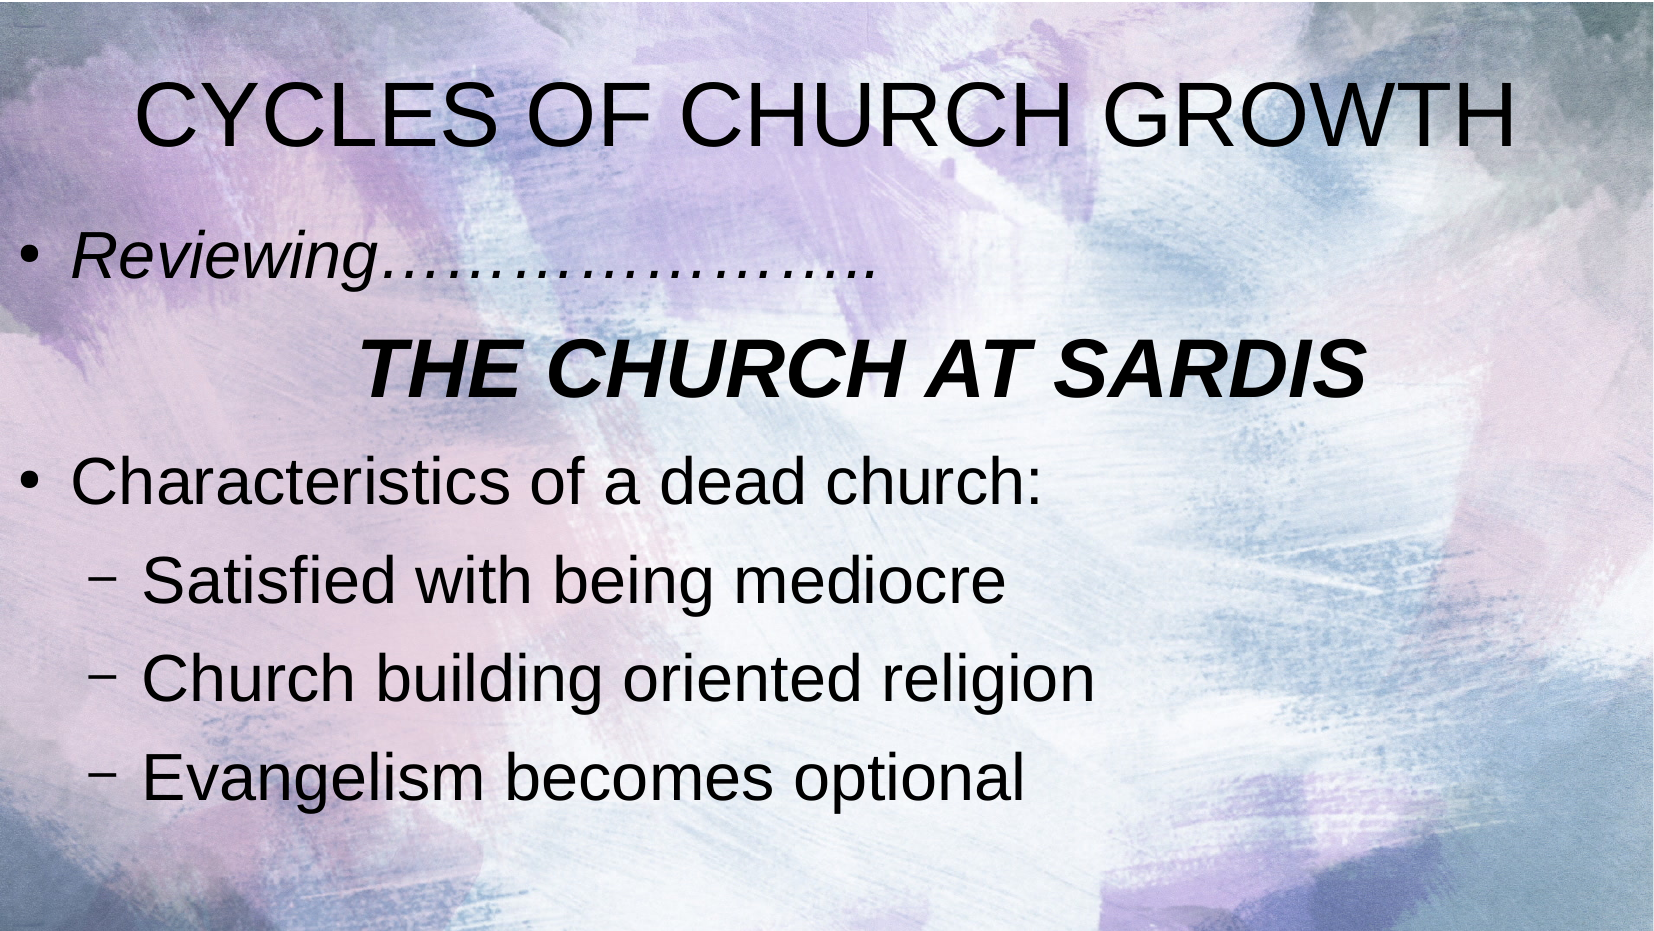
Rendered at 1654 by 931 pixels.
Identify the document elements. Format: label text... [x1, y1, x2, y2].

list Reviewing………………….. THE CHURCH AT SARDIS Characteristics of a dead church: Satisfied with being mediocre Church building oriented religion Evangelism becomes optional [0, 217, 1654, 931]
title CYCLES OF CHURCH GROWTH [82, 37, 1571, 193]
picture [0, 2, 1654, 217]
